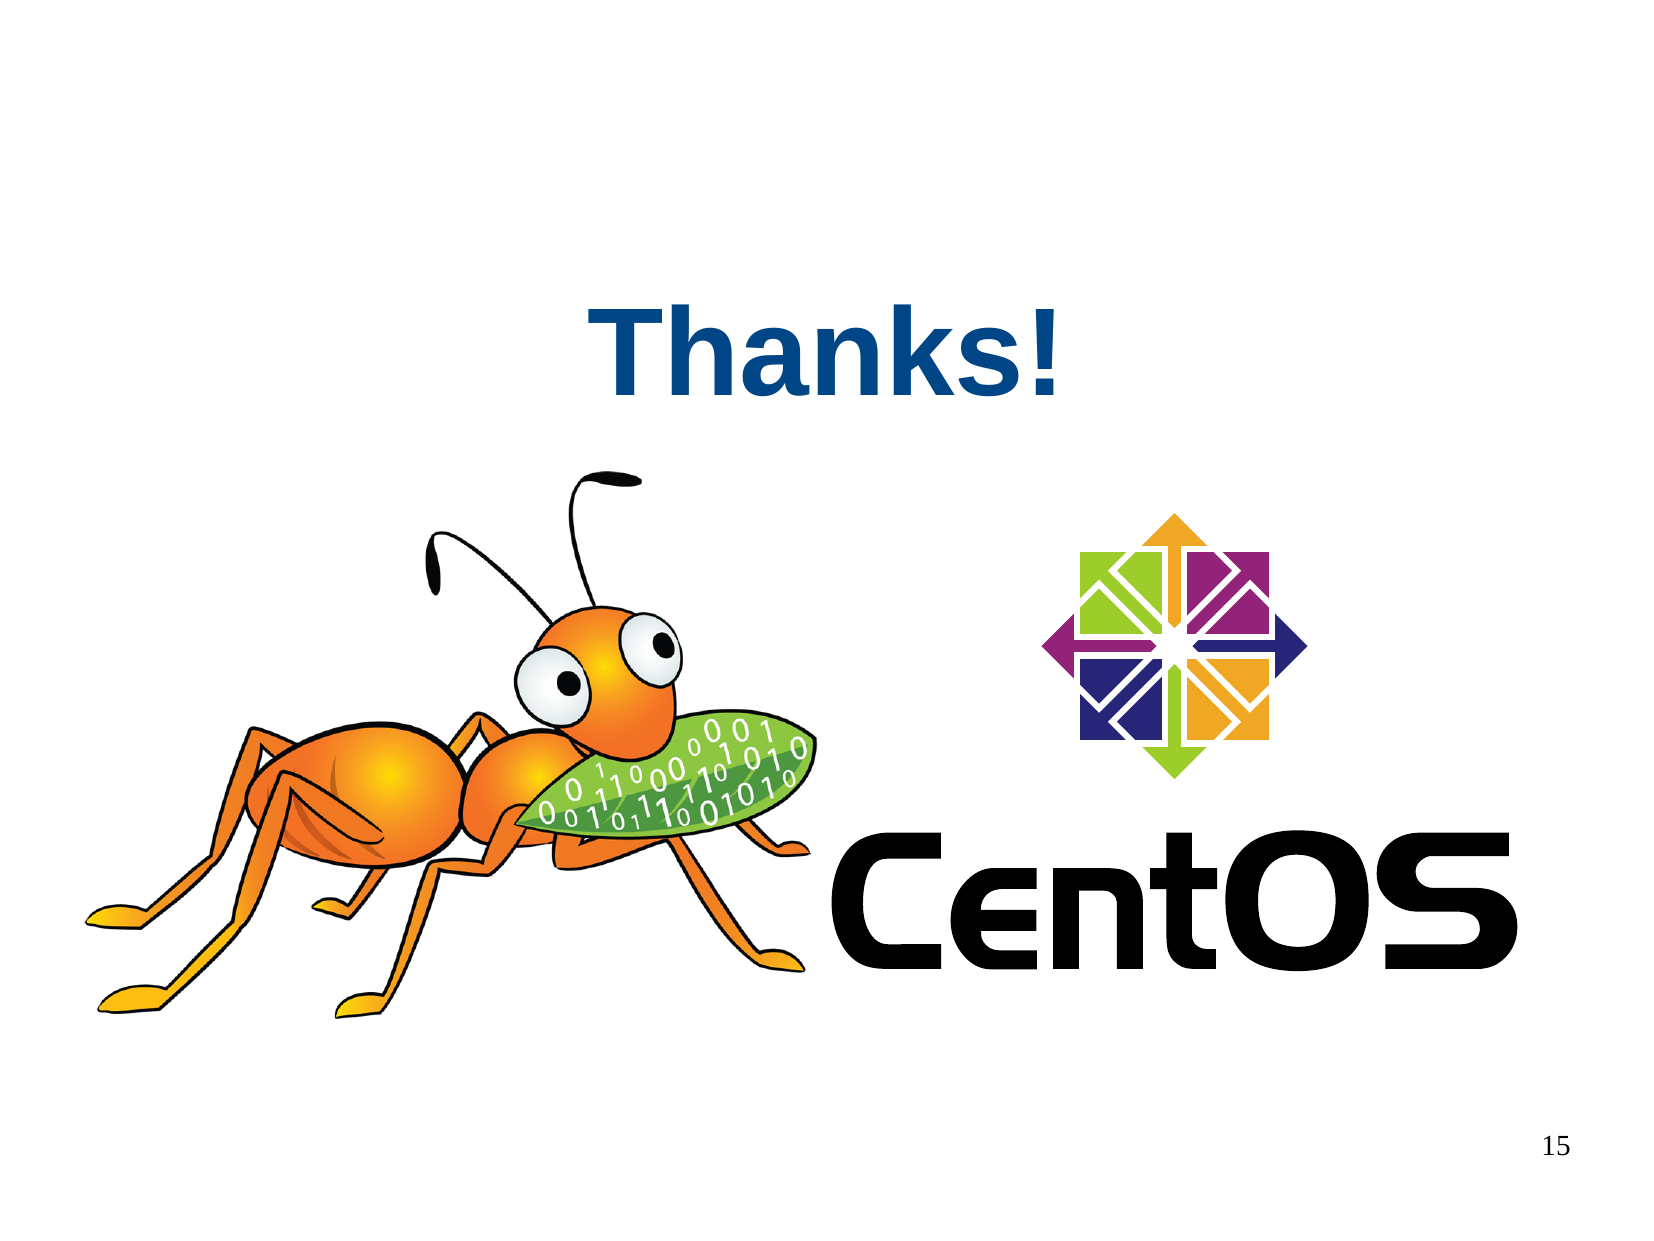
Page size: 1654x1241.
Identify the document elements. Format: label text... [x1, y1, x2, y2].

picture [75, 459, 1560, 1026]
subtitle Thanks! [82, 282, 1571, 423]
